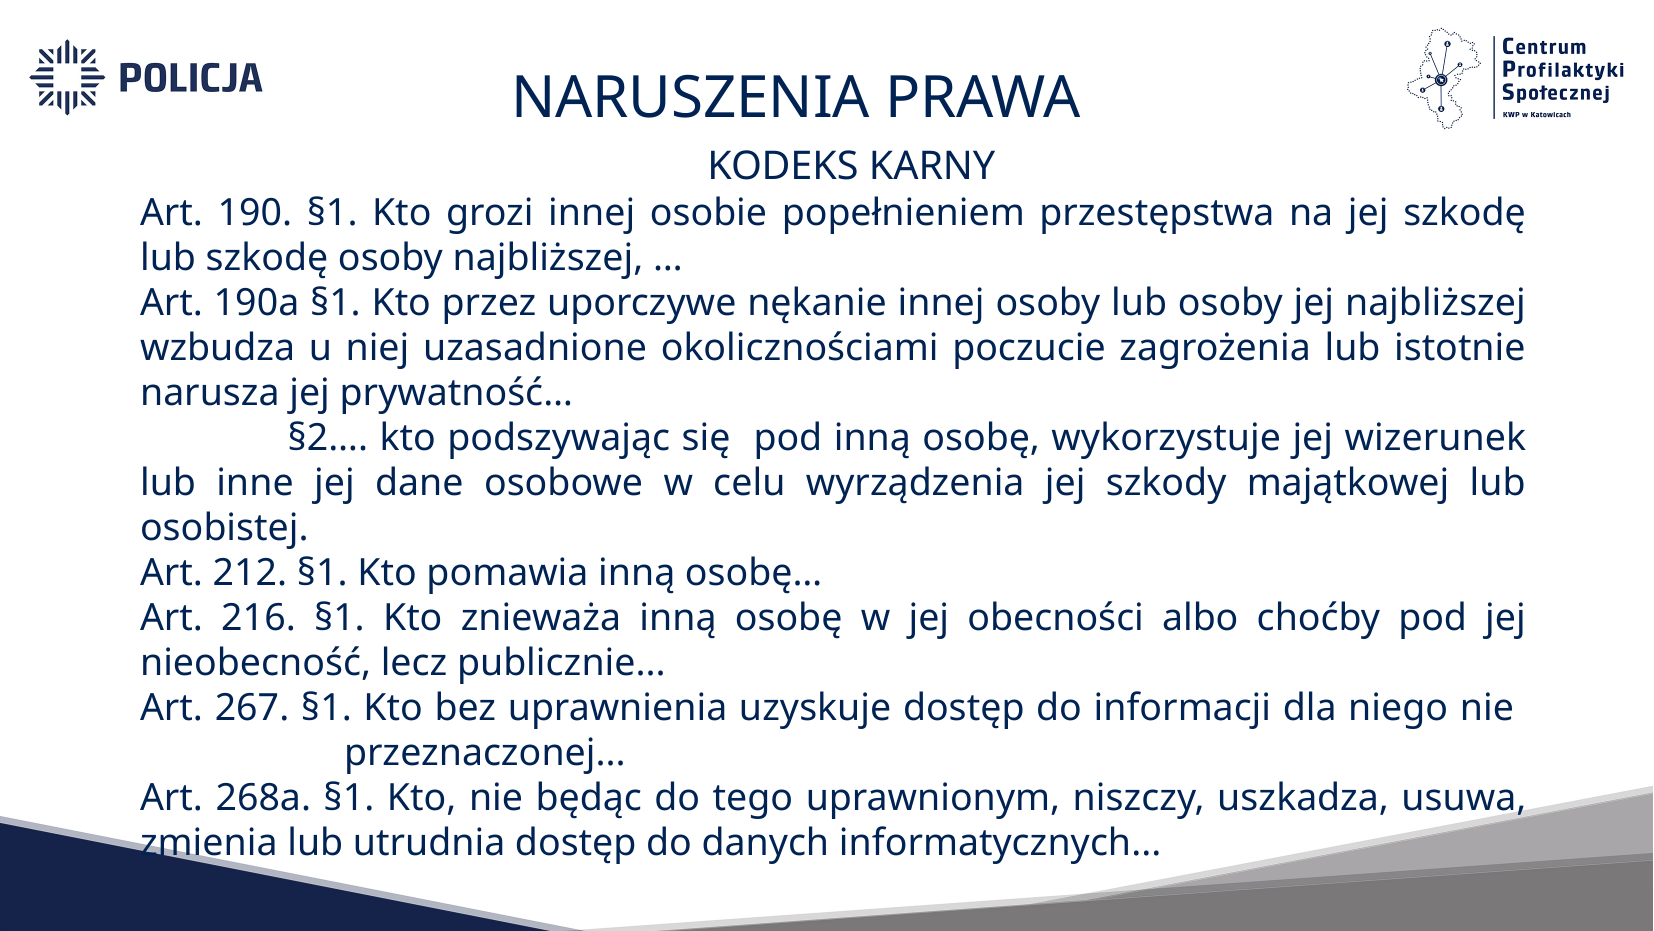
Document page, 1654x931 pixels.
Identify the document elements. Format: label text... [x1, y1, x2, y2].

picture [0, 7, 1653, 931]
text_box KODEKS KARNY Art. 190. §1. Kto grozi innej osobie popełnieniem przestępstwa na jej szkodę lub szkodę osoby najbliższej, … Art. 190a §1. Kto przez uporczywe nękanie innej osoby lub osoby jej najbliższej wzbudza u niej uzasadnione okolicznościami poczucie zagrożenia lub istotnie narusza jej prywatność… §2…. kto podszywając się pod inną osobę, wykorzystuje jej wizerunek lub inne jej dane osobowe w celu wyrządzenia jej szkody majątkowej lub osobistej. Art. 212. §1. Kto pomawia inną osobę… Art. 216. §1. Kto znieważa inną osobę w jej obecności albo choćby pod jej nieobecność, lecz publicznie... Art. 267. §1. Kto bez uprawnienia uzyskuje dostęp do informacji dla niego nie przeznaczonej... Art. 268a. §1. Kto, nie będąc do tego uprawnionym, niszczy, uszkadza, usuwa, zmienia lub utrudnia dostęp do danych informatycznych... [125, 68, 1543, 886]
text_box NARUSZENIA PRAWA [28, 0, 1529, 188]
